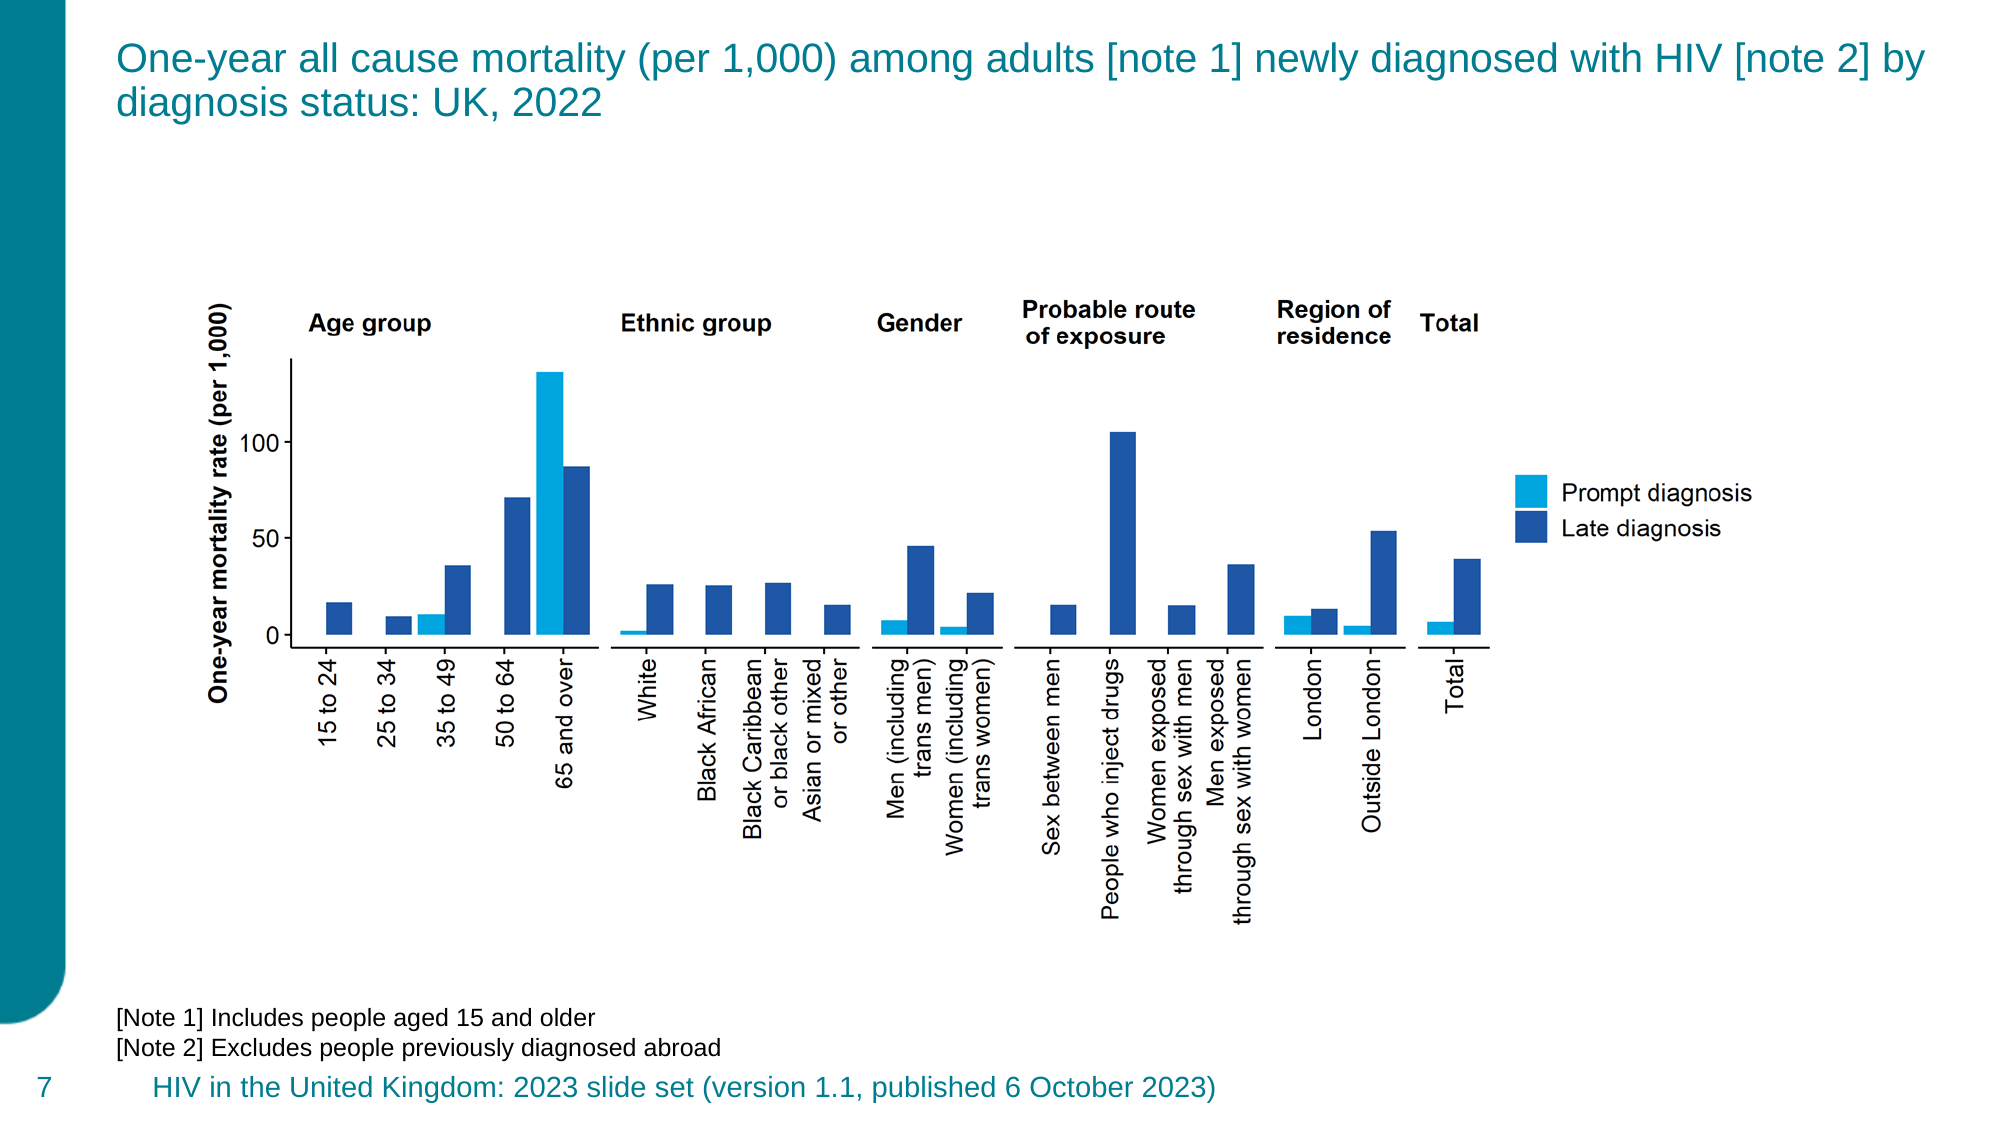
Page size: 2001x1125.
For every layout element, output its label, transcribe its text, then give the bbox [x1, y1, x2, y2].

text_box HIV in the United Kingdom: 2023 slide set (version 1.1, published 6 October 2023) [137, 1056, 1780, 1116]
title One-year all cause mortality (per 1,000) among adults [note 1] newly diagnosed with HIV [note 2] by diagnosis status: UK, 2022 [101, 29, 1971, 189]
text_box [21, 1056, 120, 1117]
picture [188, 272, 1764, 973]
text_box [Note 1] Includes people aged 15 and older [Note 2] Excludes people previously diagnosed abroad [101, 993, 1338, 1070]
